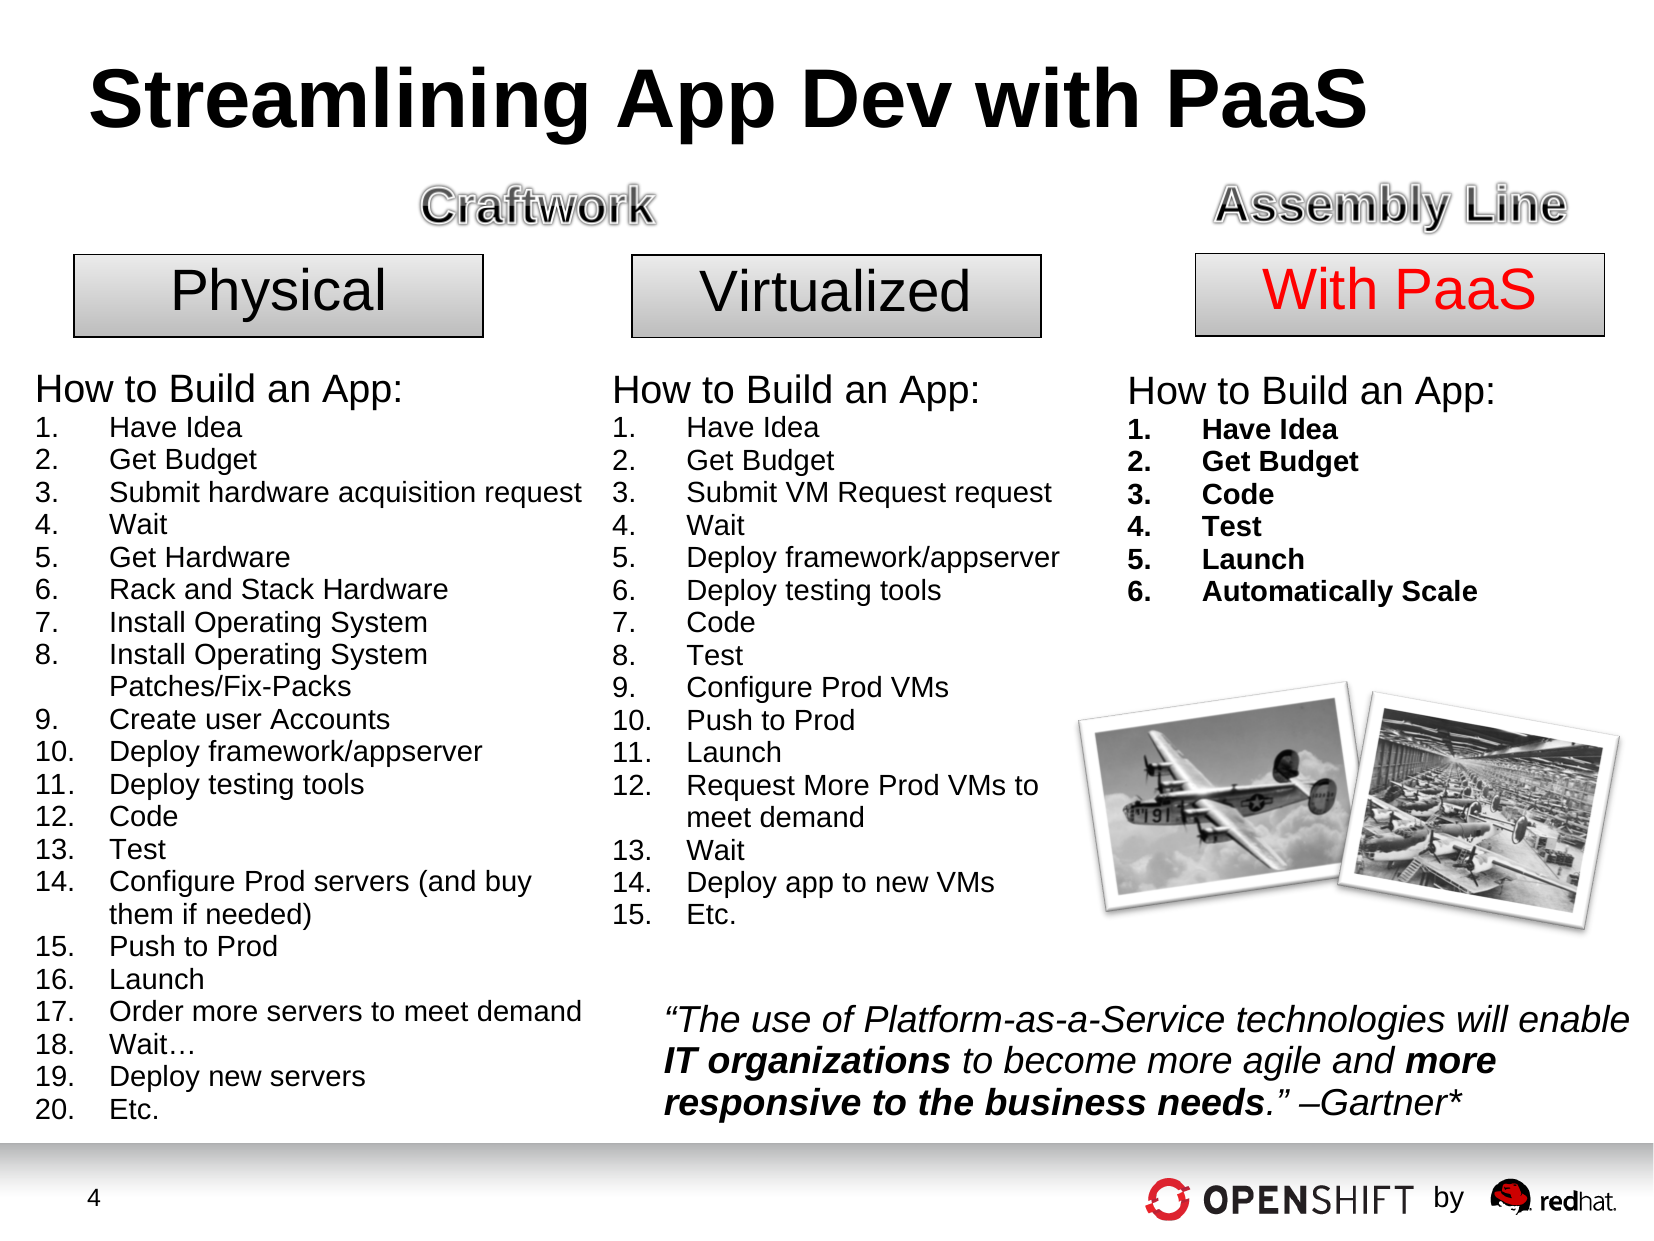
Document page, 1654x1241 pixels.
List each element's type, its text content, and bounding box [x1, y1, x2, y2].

text_box How to Build an App: Have Idea Get Budget Submit hardware acquisition request Wait Get Hardware Rack and Stack Hardware Install Operating System Install Operating System Patches/Fix-Packs Create user Accounts Deploy framework/appserver Deploy testing tools Code Test Configure Prod servers (and buy them if needed) Push to Prod Launch Order more servers to meet demand Wait… Deploy new servers Etc. [19, 359, 604, 1134]
picture [0, 1143, 1654, 1241]
text_box Virtualized [631, 255, 1041, 338]
picture [1198, 165, 1610, 245]
text_box How to Build an App: Have Idea Get Budget Code Test Launch Automatically Scale [1112, 361, 1654, 616]
text_box How to Build an App: Have Idea Get Budget Submit VM Request request Wait Deploy framework/appserver Deploy testing tools Code Test Configure Prod VMs Push to Prod Launch Request More Prod VMs to meet demand Wait Deploy app to new VMs Etc. [604, 360, 1108, 940]
text_box “The use of Platform-as-a-Service technologies will enable IT organizations to become more agile and more responsive to the business needs.” –Gartner* [648, 991, 1654, 1132]
picture [404, 166, 709, 246]
text_box With PaaS [1195, 253, 1605, 336]
text_box Physical [74, 254, 484, 337]
picture [1067, 673, 1631, 944]
title Streamlining App Dev with PaaS [74, 45, 1562, 233]
